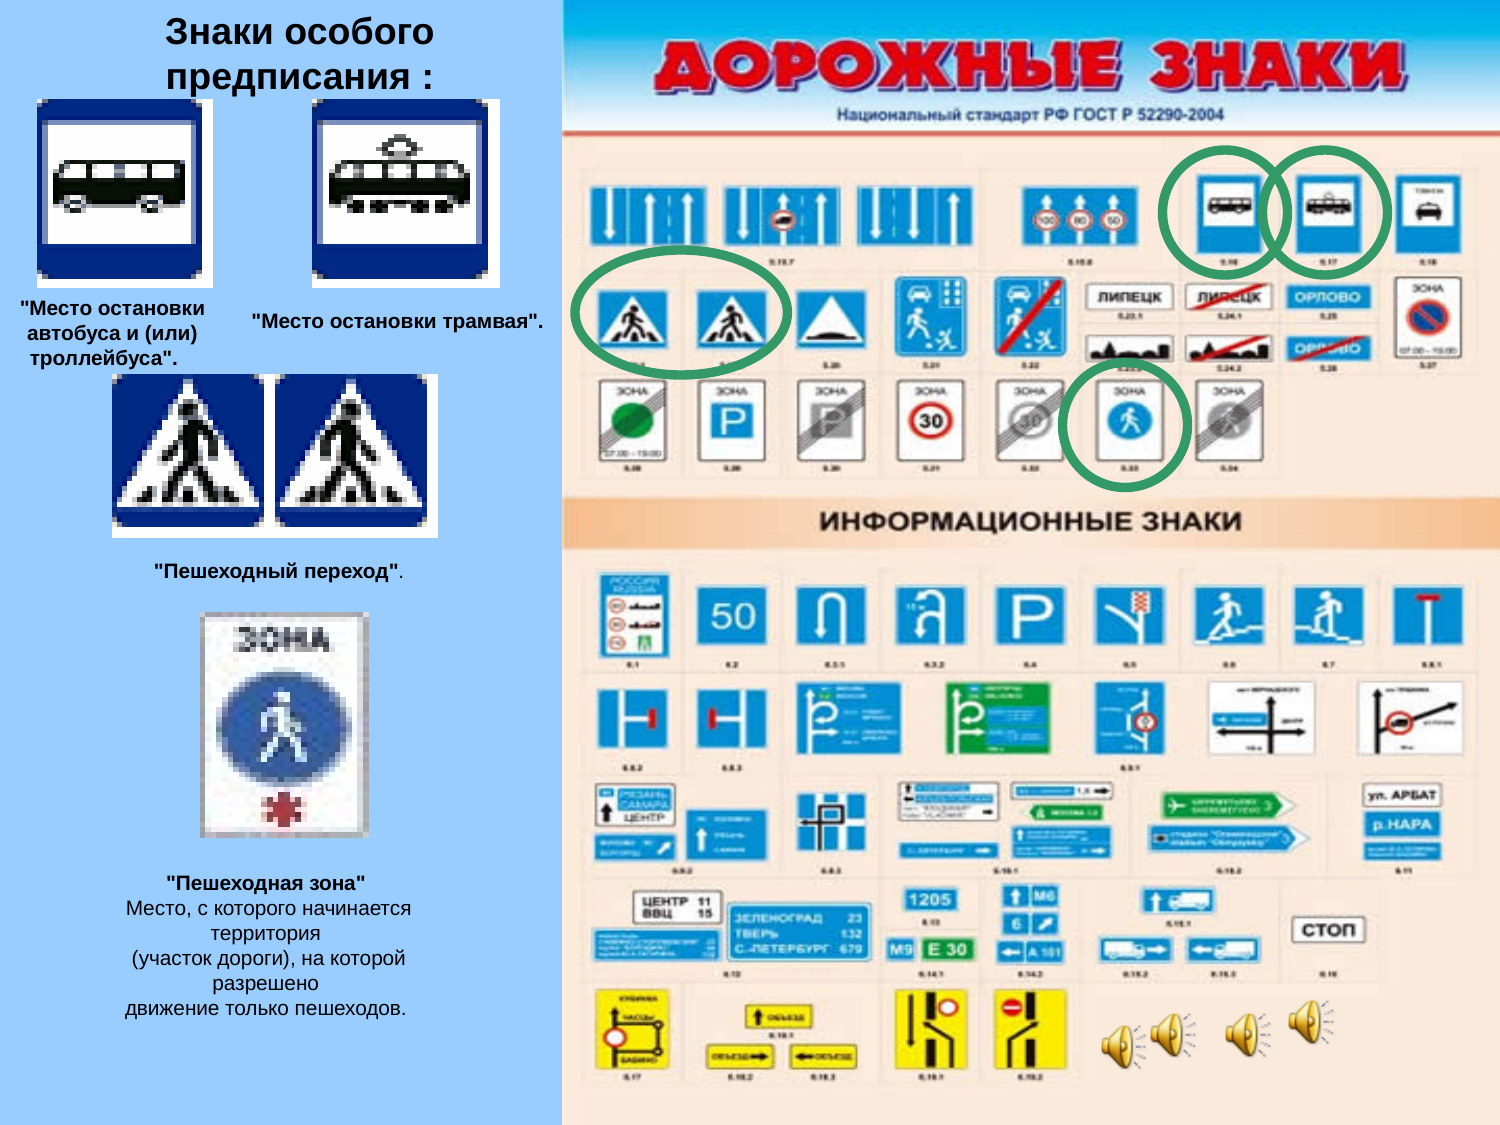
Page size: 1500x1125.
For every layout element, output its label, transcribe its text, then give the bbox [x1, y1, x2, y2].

text_box Знаки особого предписания : [87, 0, 513, 105]
picture [37, 99, 213, 287]
picture [312, 99, 500, 288]
picture [200, 612, 369, 838]
text_box "Место остановки трамвая". [224, 299, 579, 340]
text_box "Пешеходный переход". [37, 549, 538, 590]
text_box "Место остановки автобуса и (или) троллейбуса". [0, 287, 263, 378]
picture [562, 0, 1500, 1125]
picture [583, 255, 782, 370]
picture [112, 374, 438, 538]
text_box "Пешеходная зона" Место, с которого начинается территория (участок дороги), на которой разрешено движение только пешеходов. [74, 862, 463, 1028]
